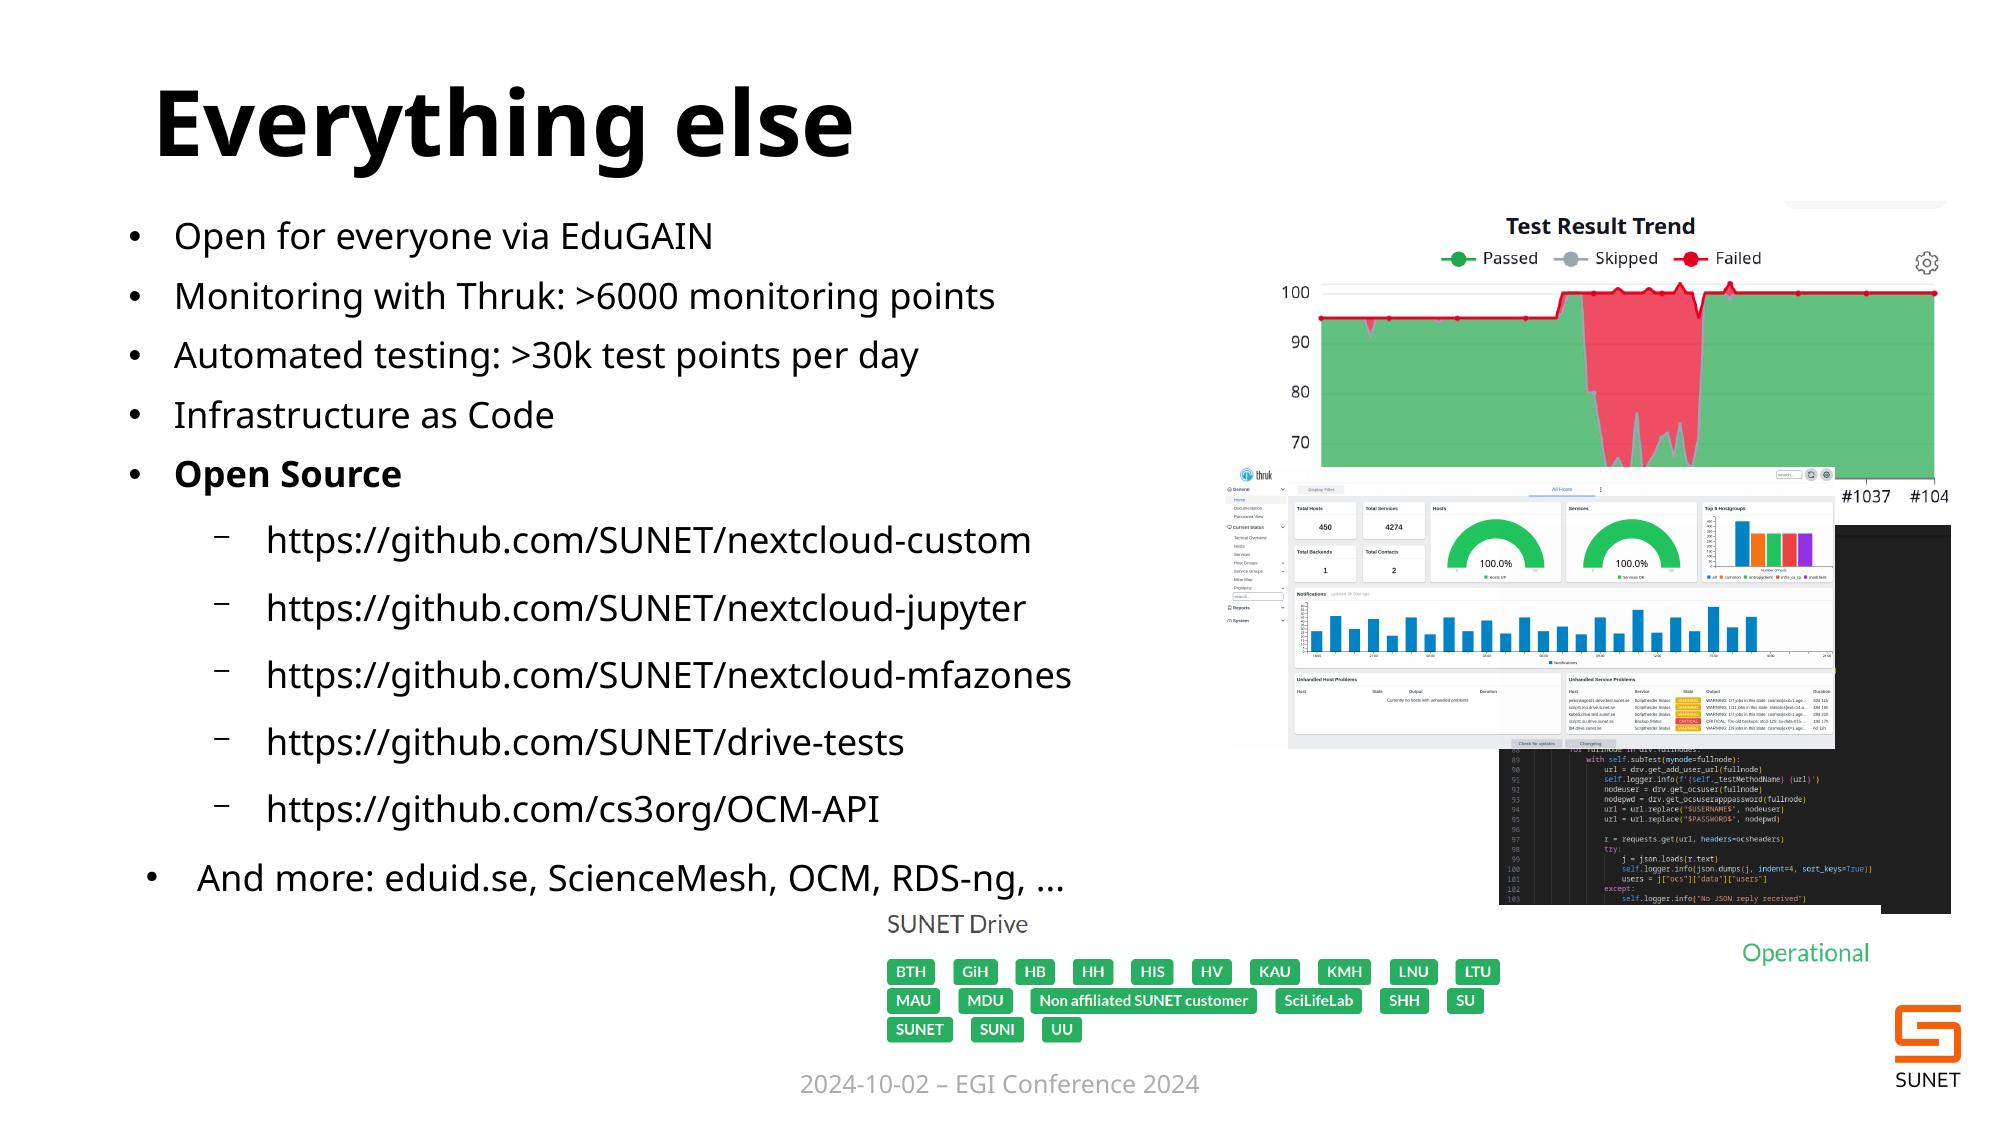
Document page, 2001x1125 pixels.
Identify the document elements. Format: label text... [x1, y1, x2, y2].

title Everything else [137, 18, 1863, 211]
picture [881, 201, 1951, 1053]
text_box 2024-10-02 – EGI Conference 2024 [500, 1061, 1500, 1106]
picture [1895, 1005, 1961, 1092]
list Open for everyone via EduGAIN Monitoring with Thruk: >6000 monitoring points Automated testing: >30k test points per day Infrastructure as Code Open Source https://github.com/SUNET/nextcloud-custom https://github.com/SUNET/nextcloud-jupyter https://github.com/SUNET/nextcloud-mfazones https://github.com/SUNET/drive-tests https://github.com/cs3org/OCM-API And more: eduid.se, ScienceMesh, OCM, RDS-ng, ... [113, 211, 1364, 947]
